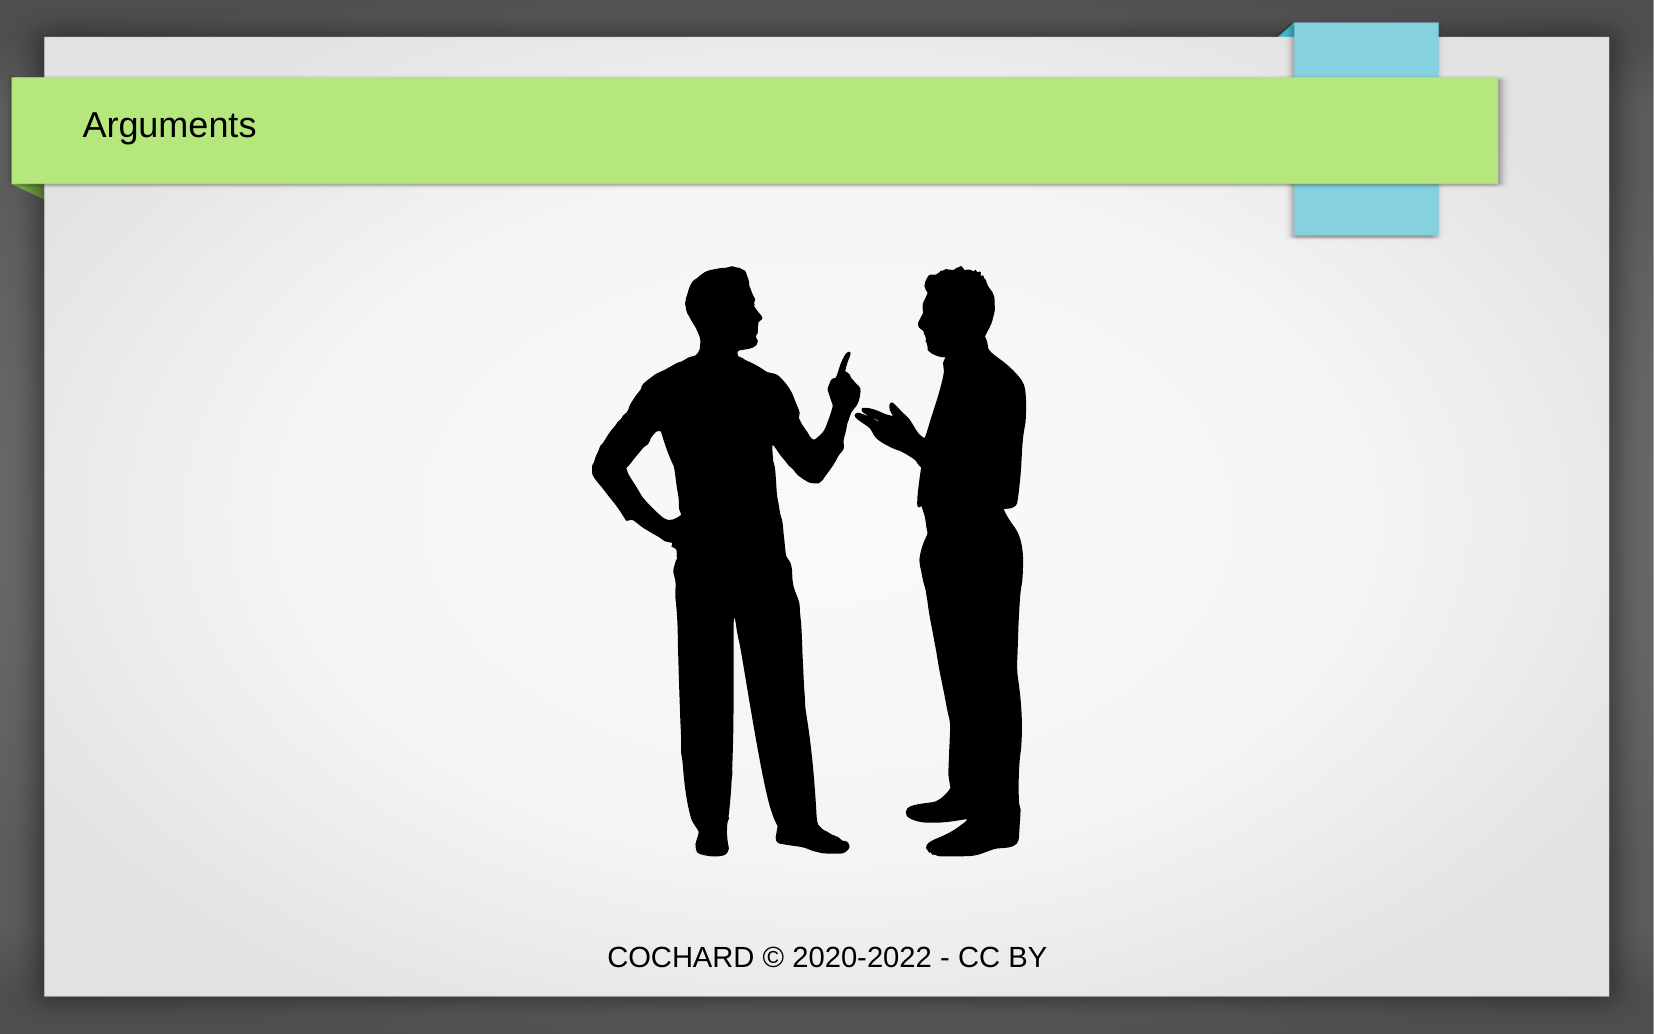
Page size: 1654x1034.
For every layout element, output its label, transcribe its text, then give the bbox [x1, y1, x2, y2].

picture [0, 0, 1654, 1034]
title Arguments [82, 39, 1235, 210]
